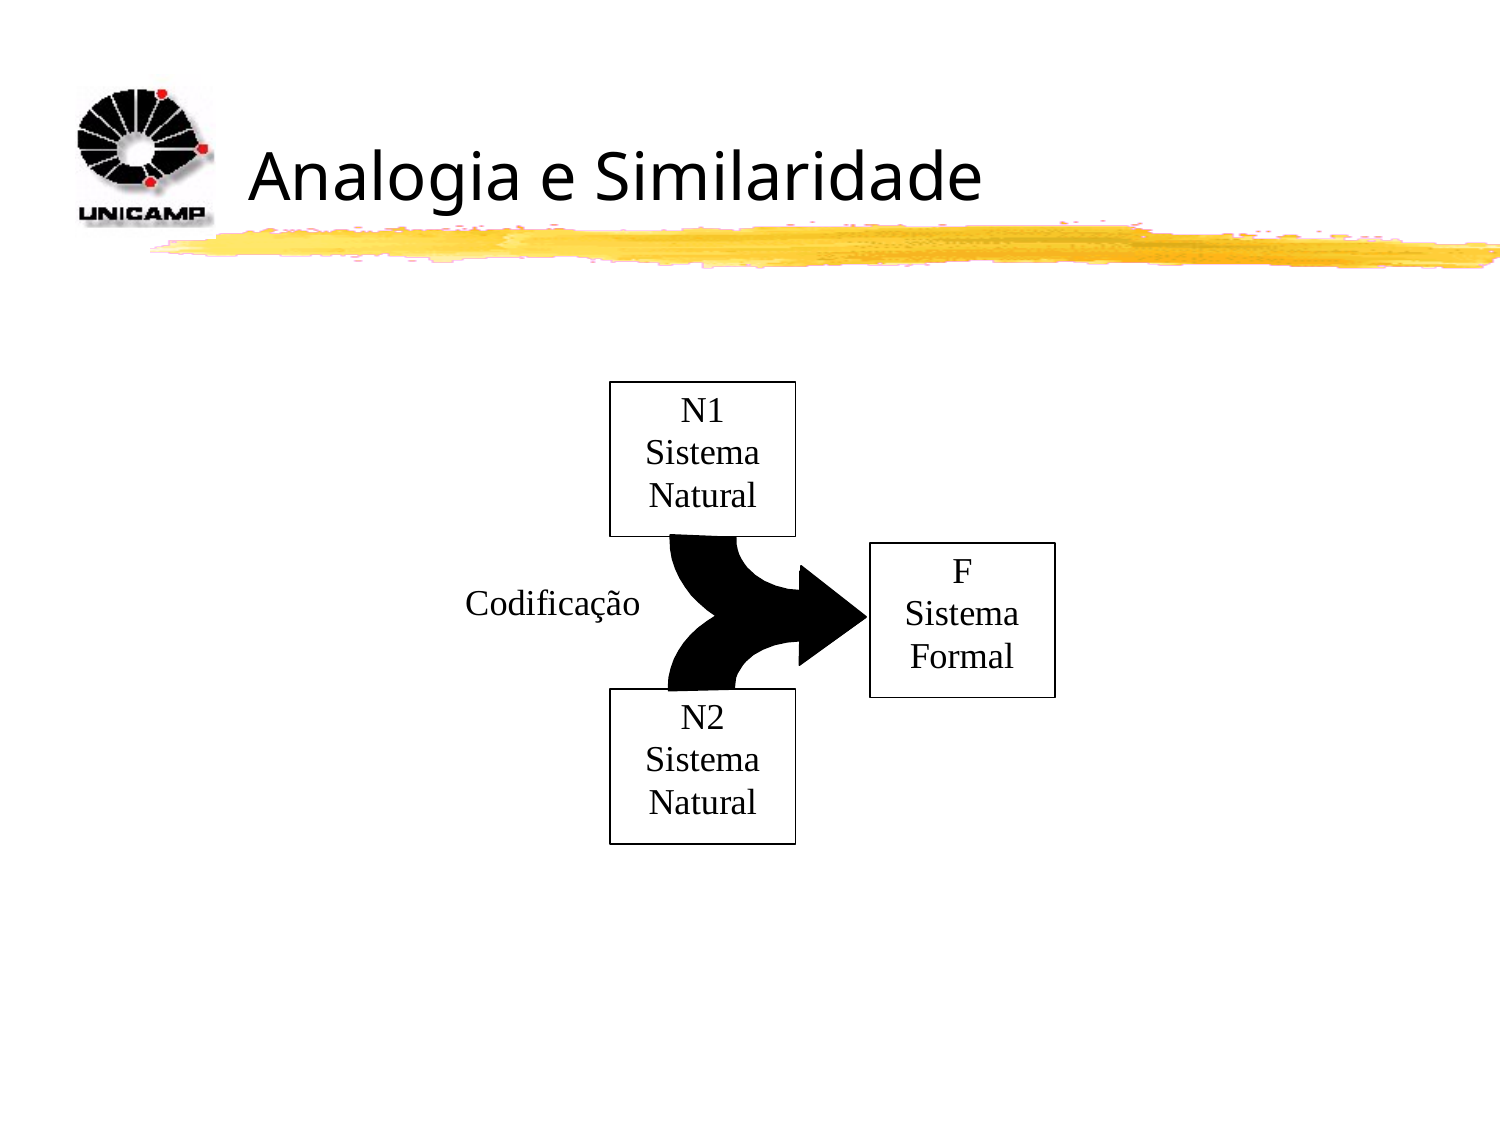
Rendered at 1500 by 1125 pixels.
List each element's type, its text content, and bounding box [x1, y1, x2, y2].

title Analogia e Similaridade [233, 37, 1434, 225]
chart [449, 381, 1057, 845]
picture [75, 74, 1500, 279]
